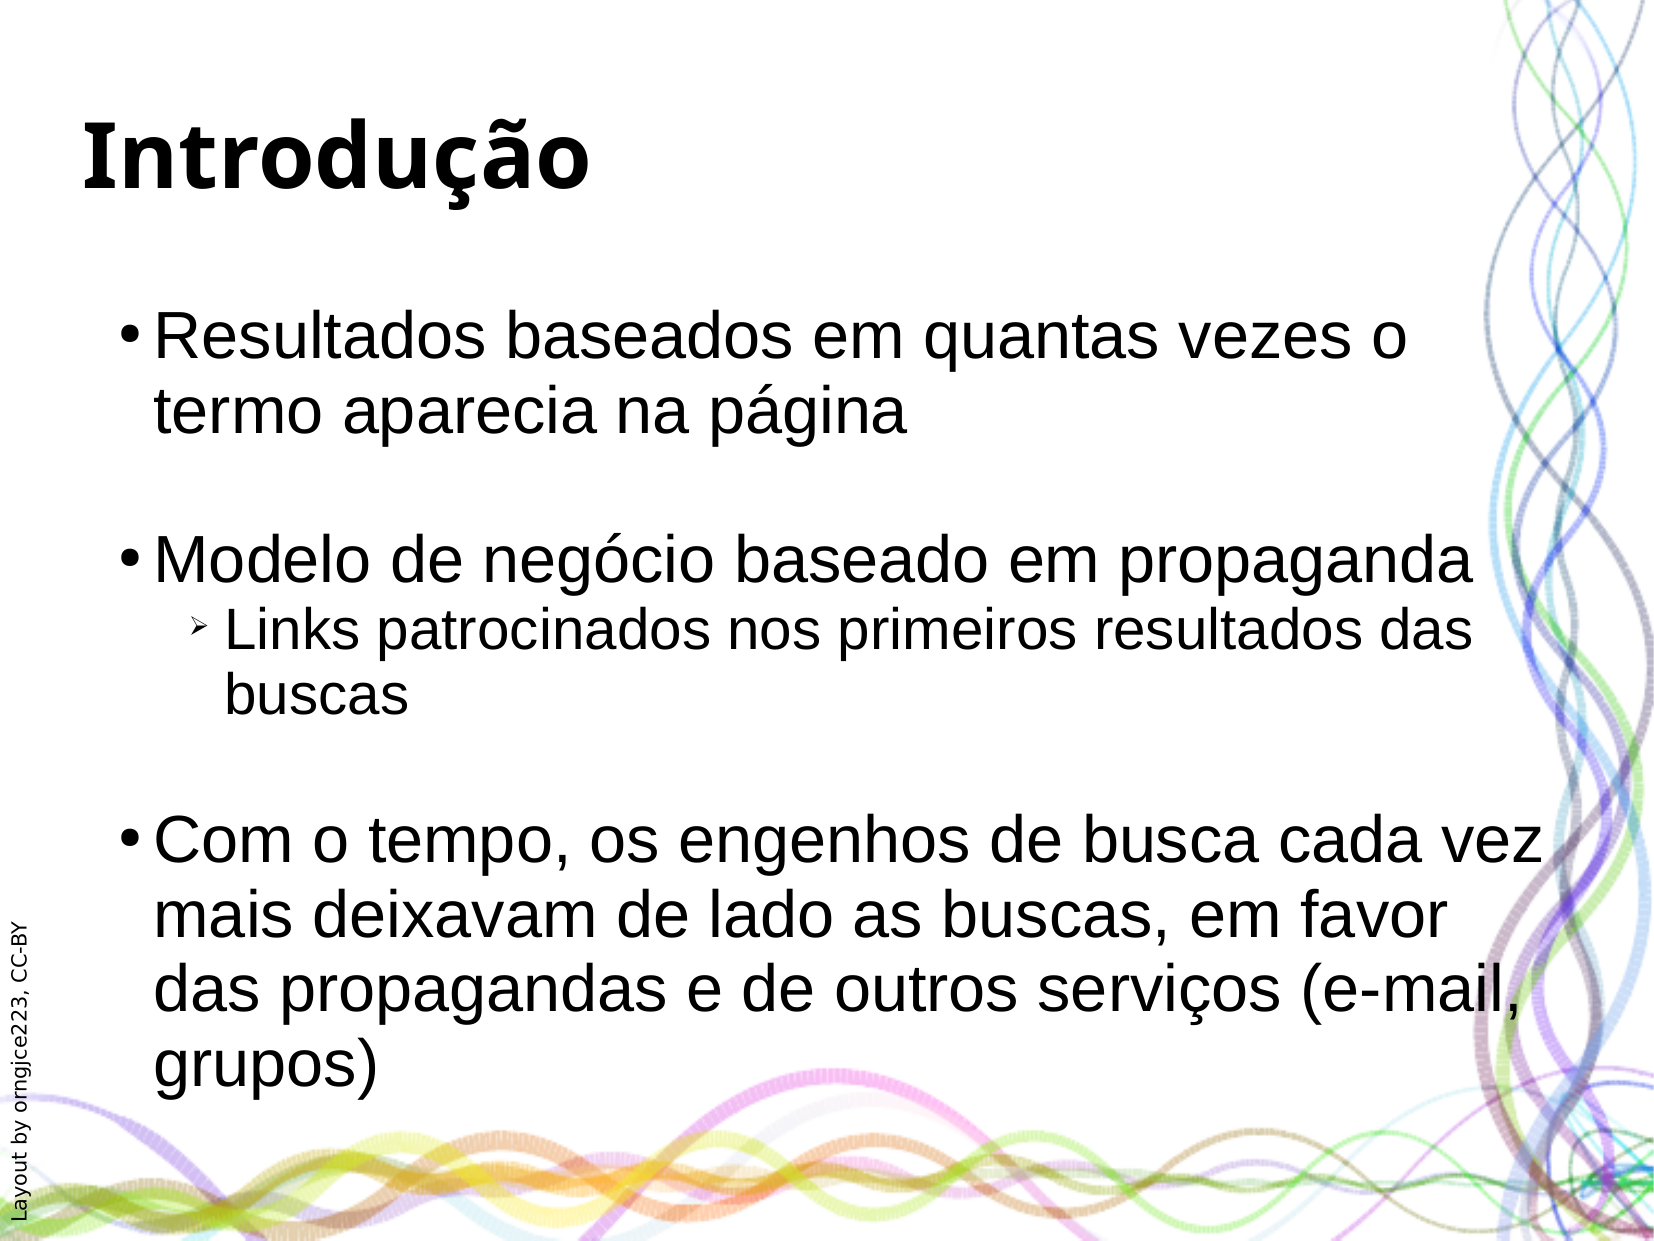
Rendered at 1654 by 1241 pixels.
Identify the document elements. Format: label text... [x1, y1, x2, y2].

title Introdução [82, 49, 1571, 257]
subtitle Resultados baseados em quantas vezes o termo aparecia na página Modelo de negócio baseado em propaganda Links patrocinados nos primeiros resultados das buscas Com o tempo, os engenhos de busca cada vez mais deixavam de lado as buscas, em favor das propagandas e de outros serviços (e-mail, grupos) [82, 290, 1571, 1109]
picture [0, 0, 1654, 1241]
